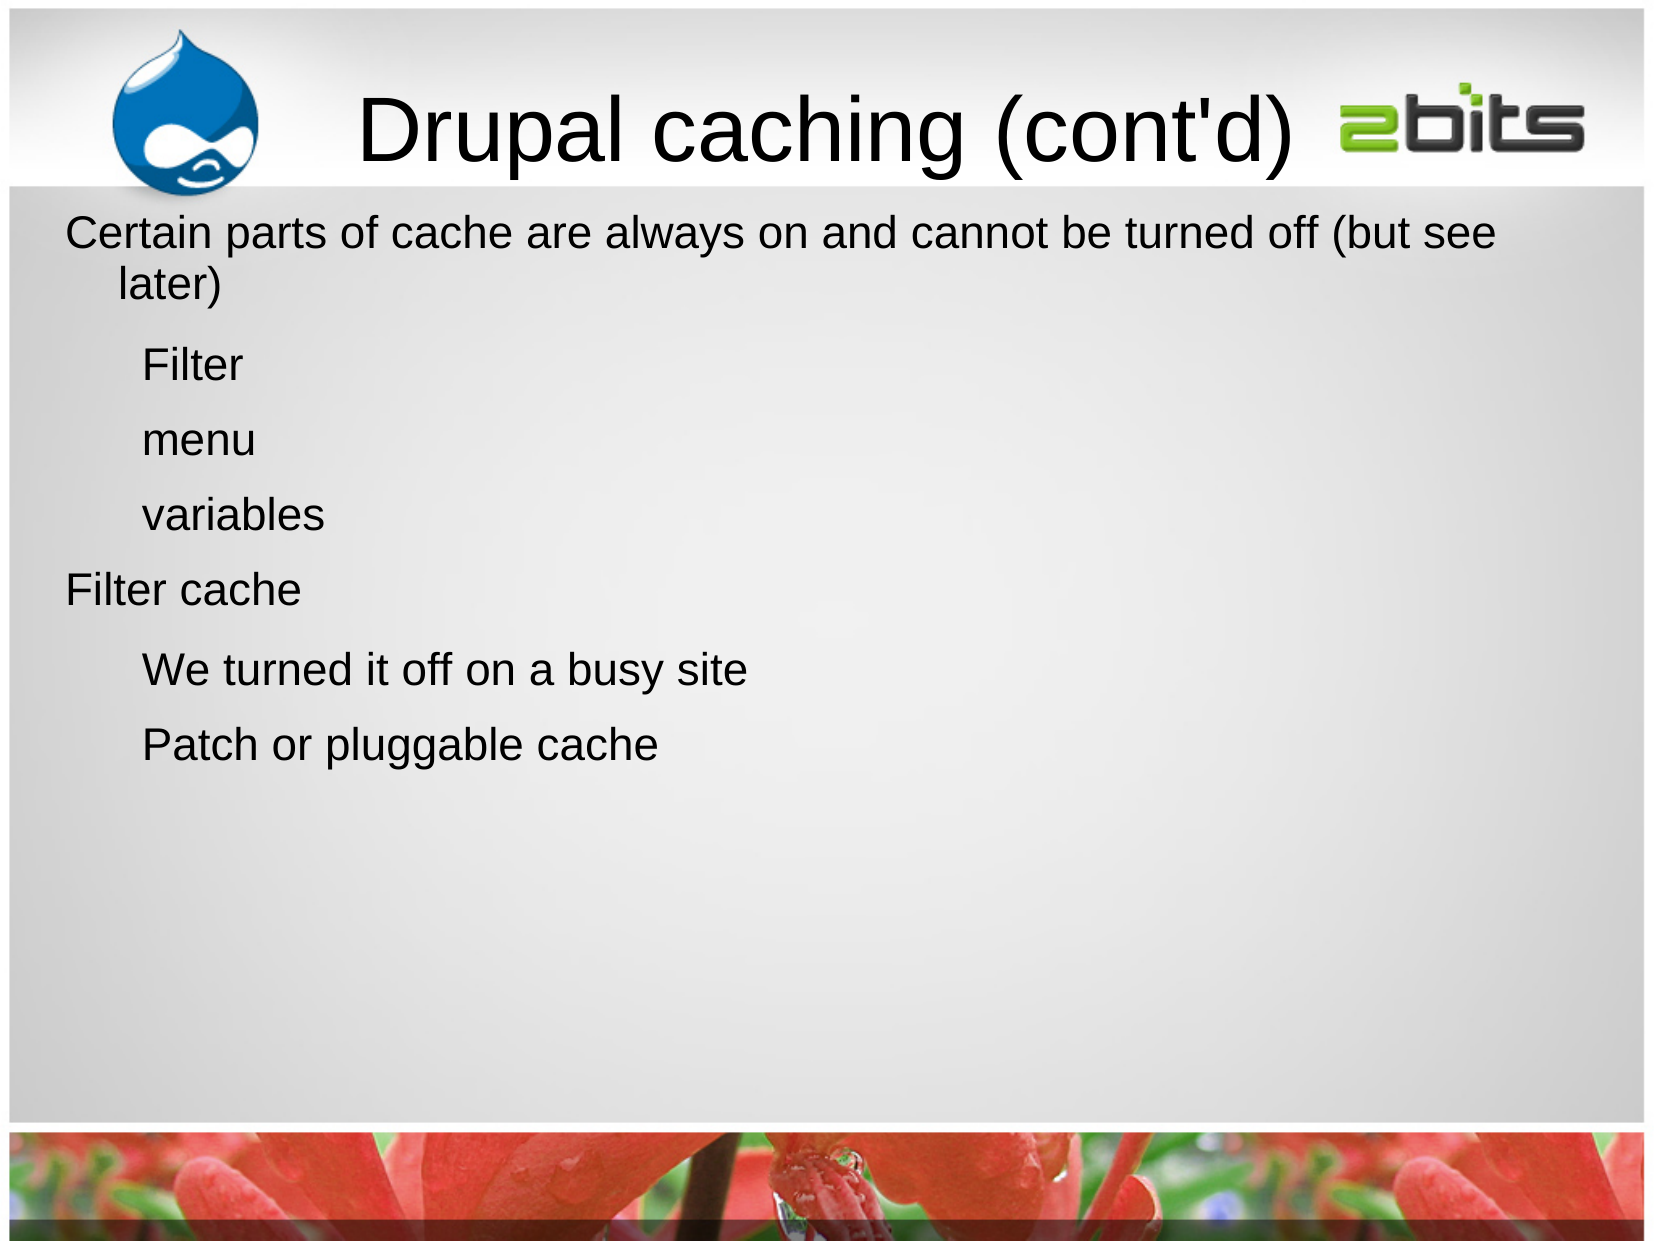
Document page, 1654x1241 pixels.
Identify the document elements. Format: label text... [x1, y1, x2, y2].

title Drupal caching (cont'd) [82, 33, 1571, 226]
list Certain parts of cache are always on and cannot be turned off (but see later) Filter menu variables Filter cache We turned it off on a busy site Patch or pluggable cache [47, 206, 1536, 1147]
picture [0, 0, 1654, 1241]
